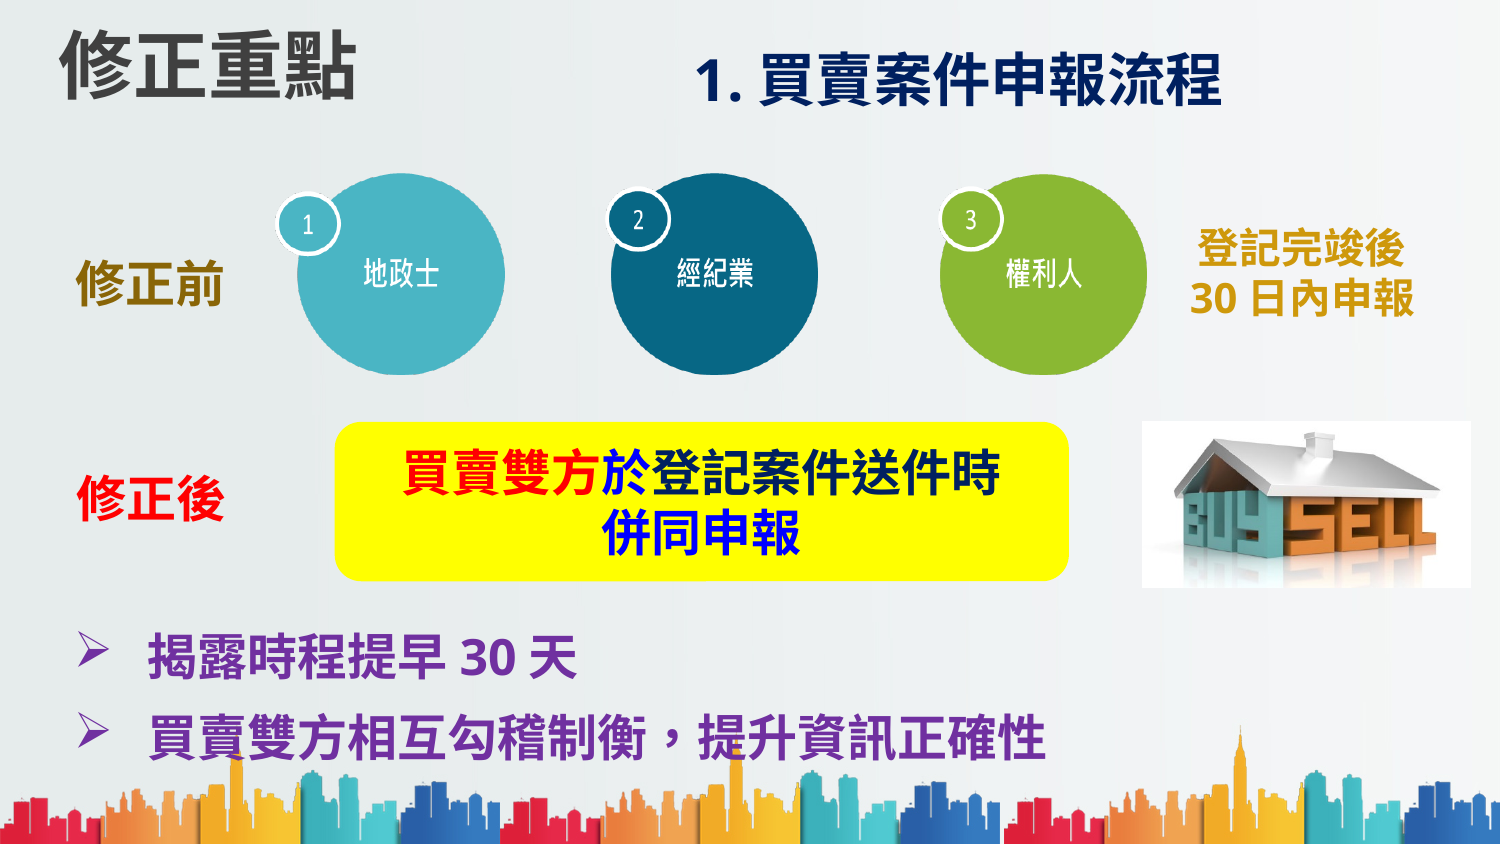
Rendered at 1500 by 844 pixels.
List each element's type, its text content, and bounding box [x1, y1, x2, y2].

text_box 登記完竣後 30日內申報 [1122, 216, 1483, 328]
text_box 揭露時程提早30天 買賣雙方相互勾稽制衡，提升資訊正確性 [59, 609, 1148, 775]
picture [0, 0, 1500, 844]
text_box 修正前 [60, 245, 268, 321]
text_box 修正後 [61, 459, 270, 535]
title 修正重點 [17, 23, 421, 103]
text_box 買賣雙方於登記案件送件時 併同申報 [334, 421, 1069, 582]
text_box 1.買賣案件申報流程 [679, 35, 1258, 121]
